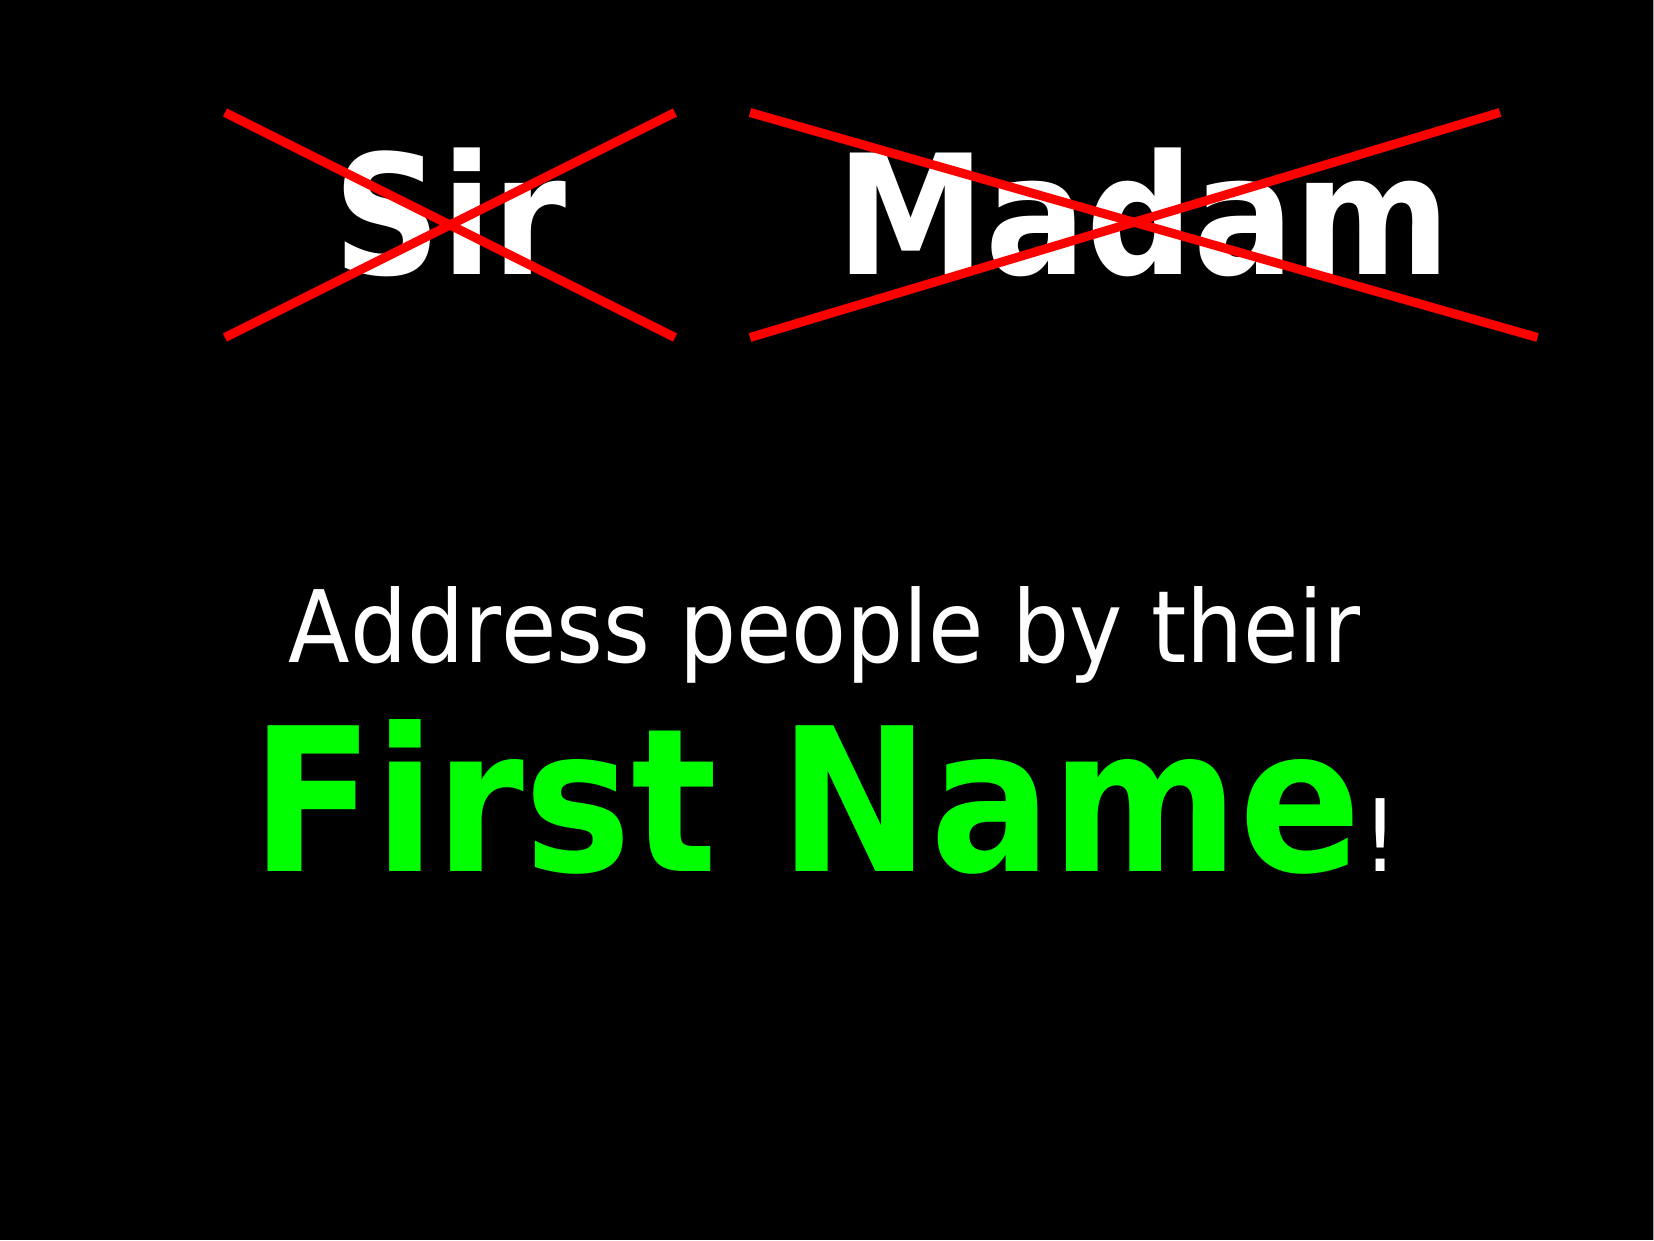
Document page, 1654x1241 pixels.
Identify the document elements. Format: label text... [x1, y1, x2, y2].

text_box Sir [225, 231, 676, 376]
text_box Madam [750, 118, 1116, 332]
text_box Sir [225, 119, 437, 331]
text_box Madam [750, 228, 1538, 376]
text_box Address people by their First Name! [150, 562, 1501, 928]
text_box Sir [463, 118, 676, 332]
text_box Madam [1154, 112, 1538, 332]
text_box Madam [769, 112, 1482, 217]
text_box Sir [237, 112, 663, 219]
